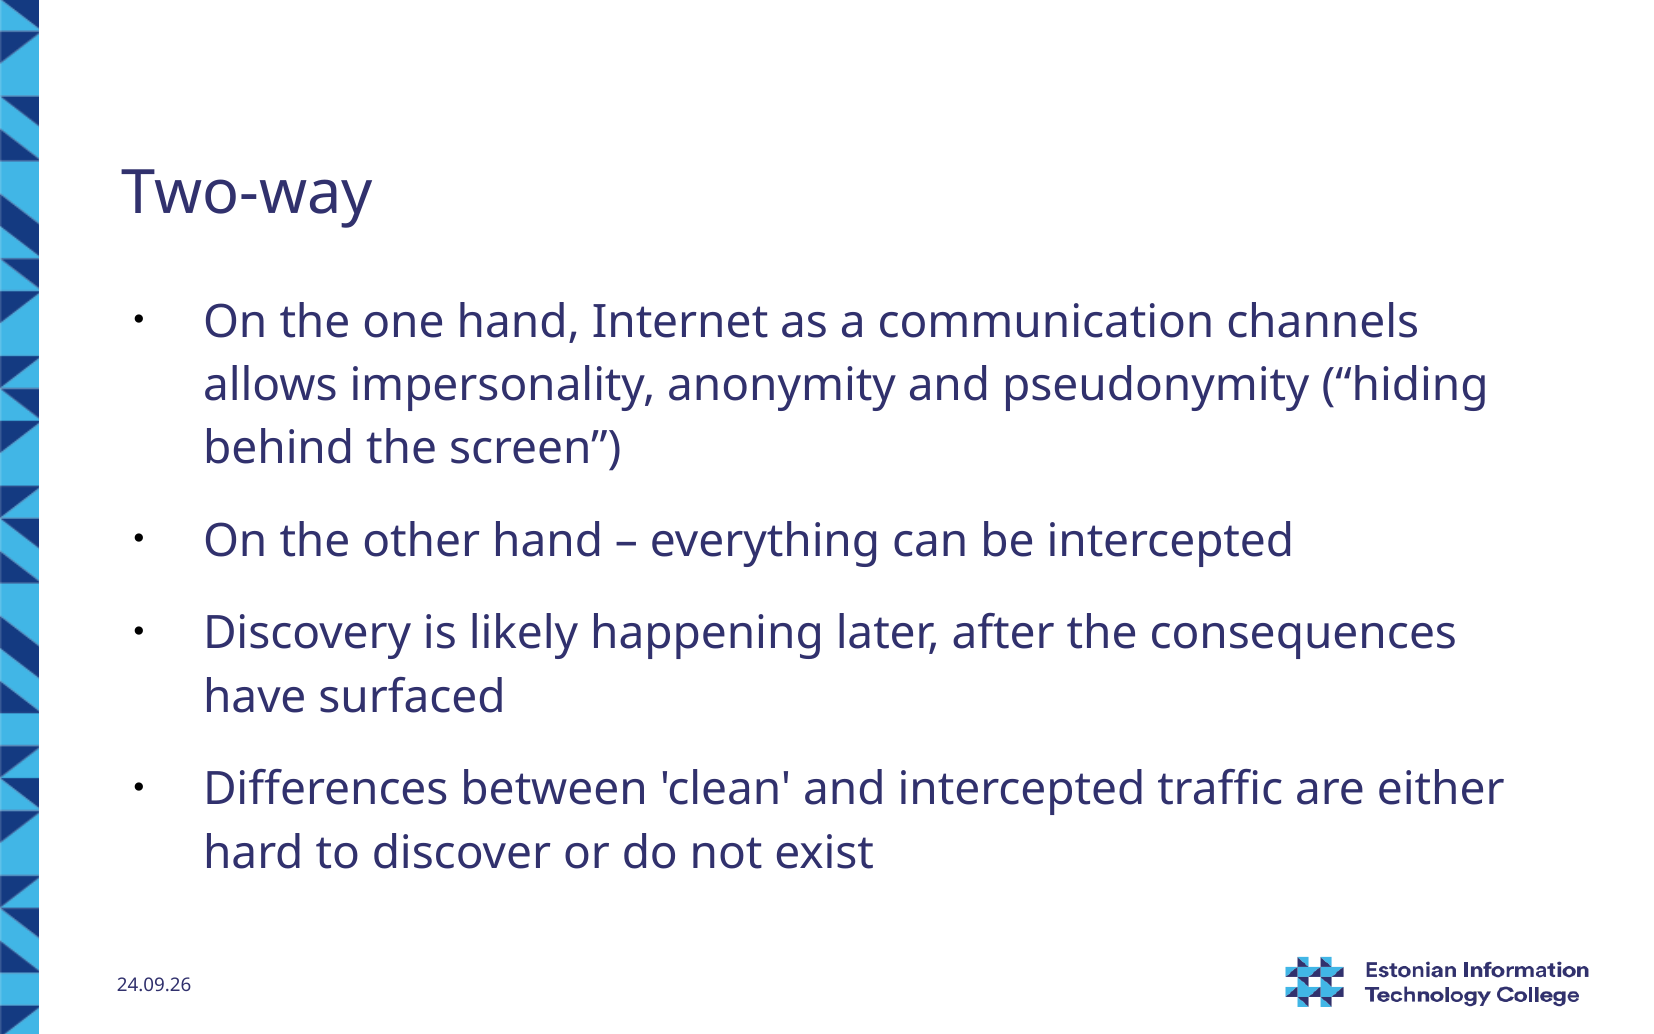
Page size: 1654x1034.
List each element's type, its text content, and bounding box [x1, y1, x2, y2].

list On the one hand, Internet as a communication channels allows impersonality, anonymity and pseudonymity (“hiding behind the screen”) On the other hand – everything can be intercepted Discovery is likely happening later, after the consequences have surfaced Differences between 'clean' and intercepted traffic are either hard to discover or do not exist [121, 287, 1534, 939]
title Two-way [121, 103, 1534, 276]
